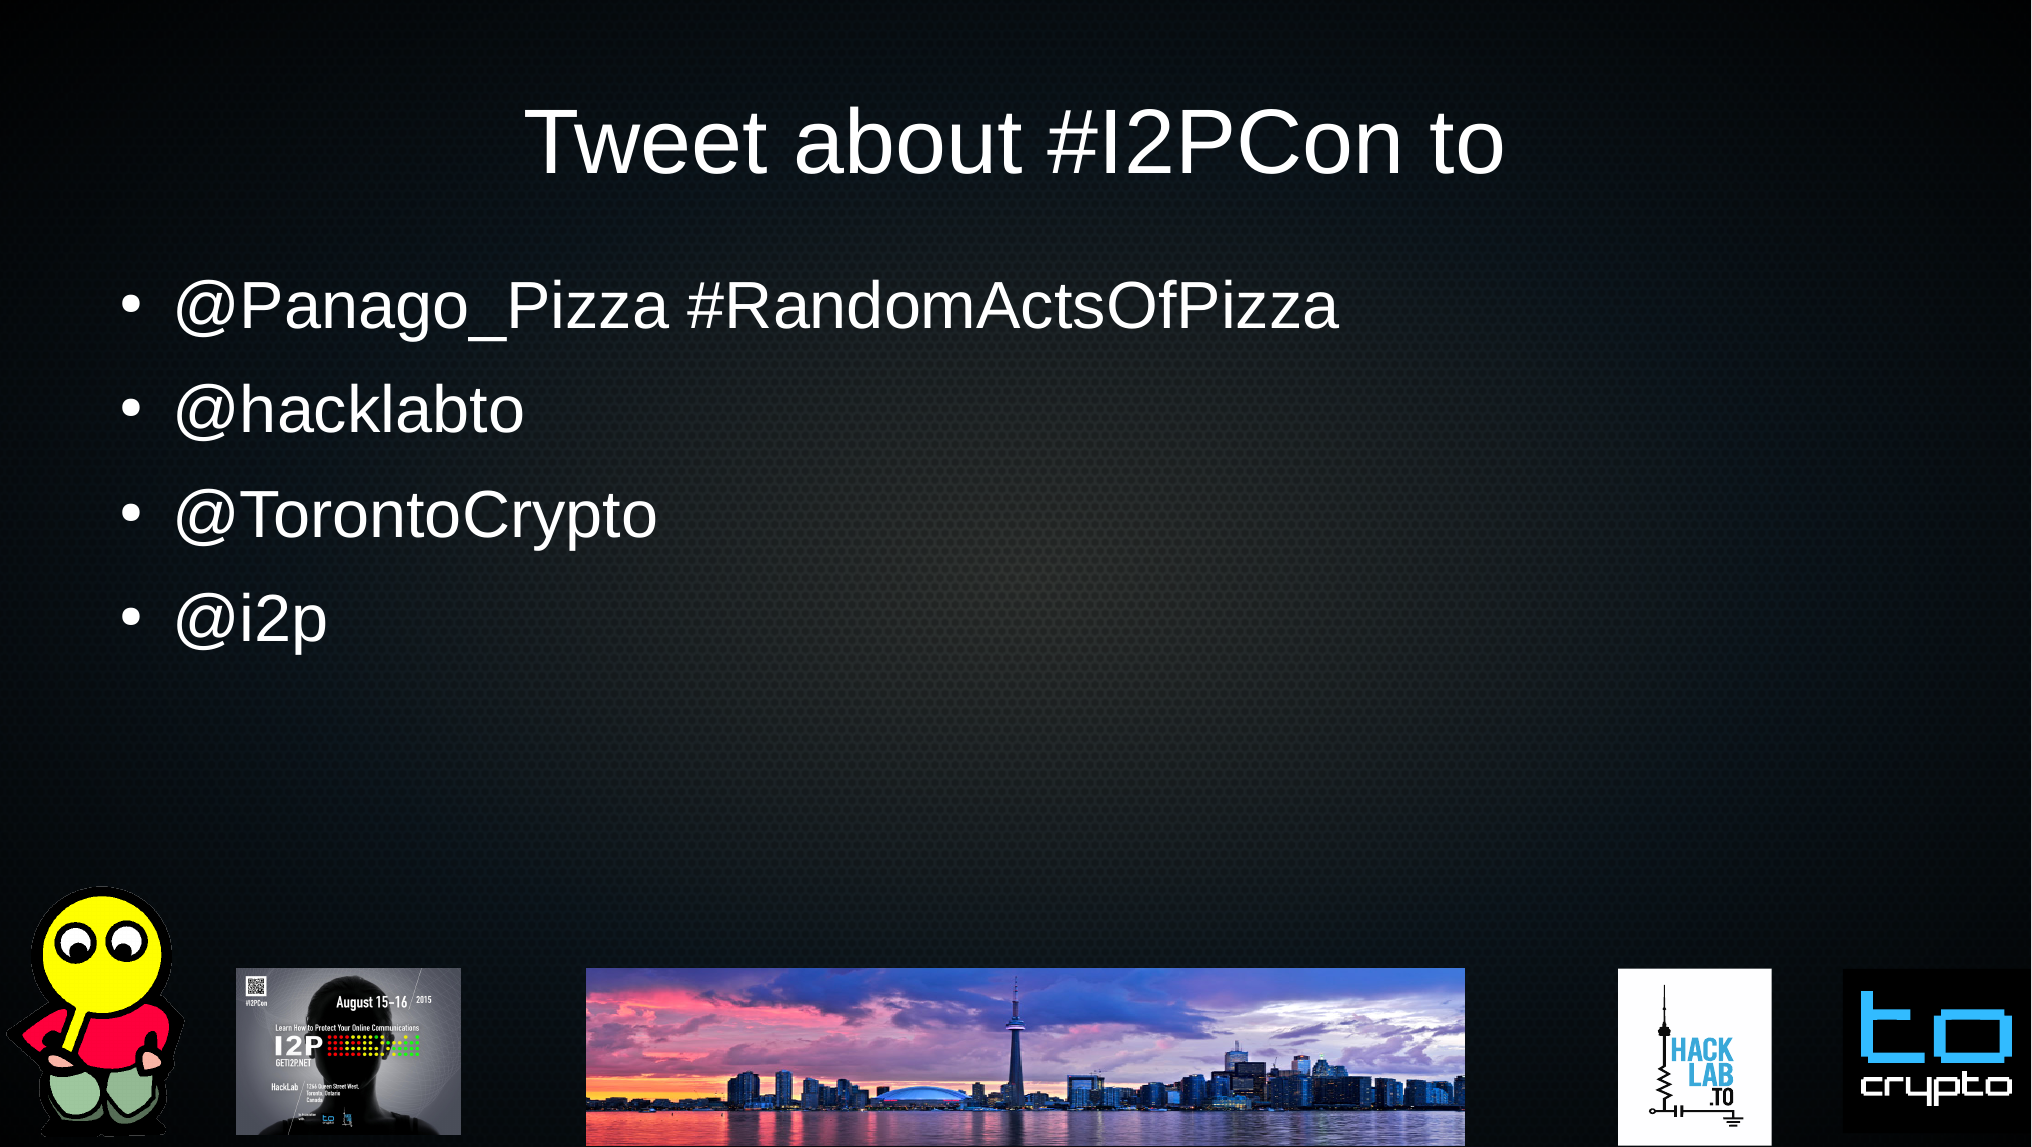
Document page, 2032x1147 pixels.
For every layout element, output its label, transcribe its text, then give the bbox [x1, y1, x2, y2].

list @Panago_Pizza #RandomActsOfPizza @hacklabto @TorontoCrypto @i2p [101, 268, 1749, 933]
picture [0, 0, 2032, 1147]
title Tweet about #I2PCon to [101, 45, 1930, 237]
